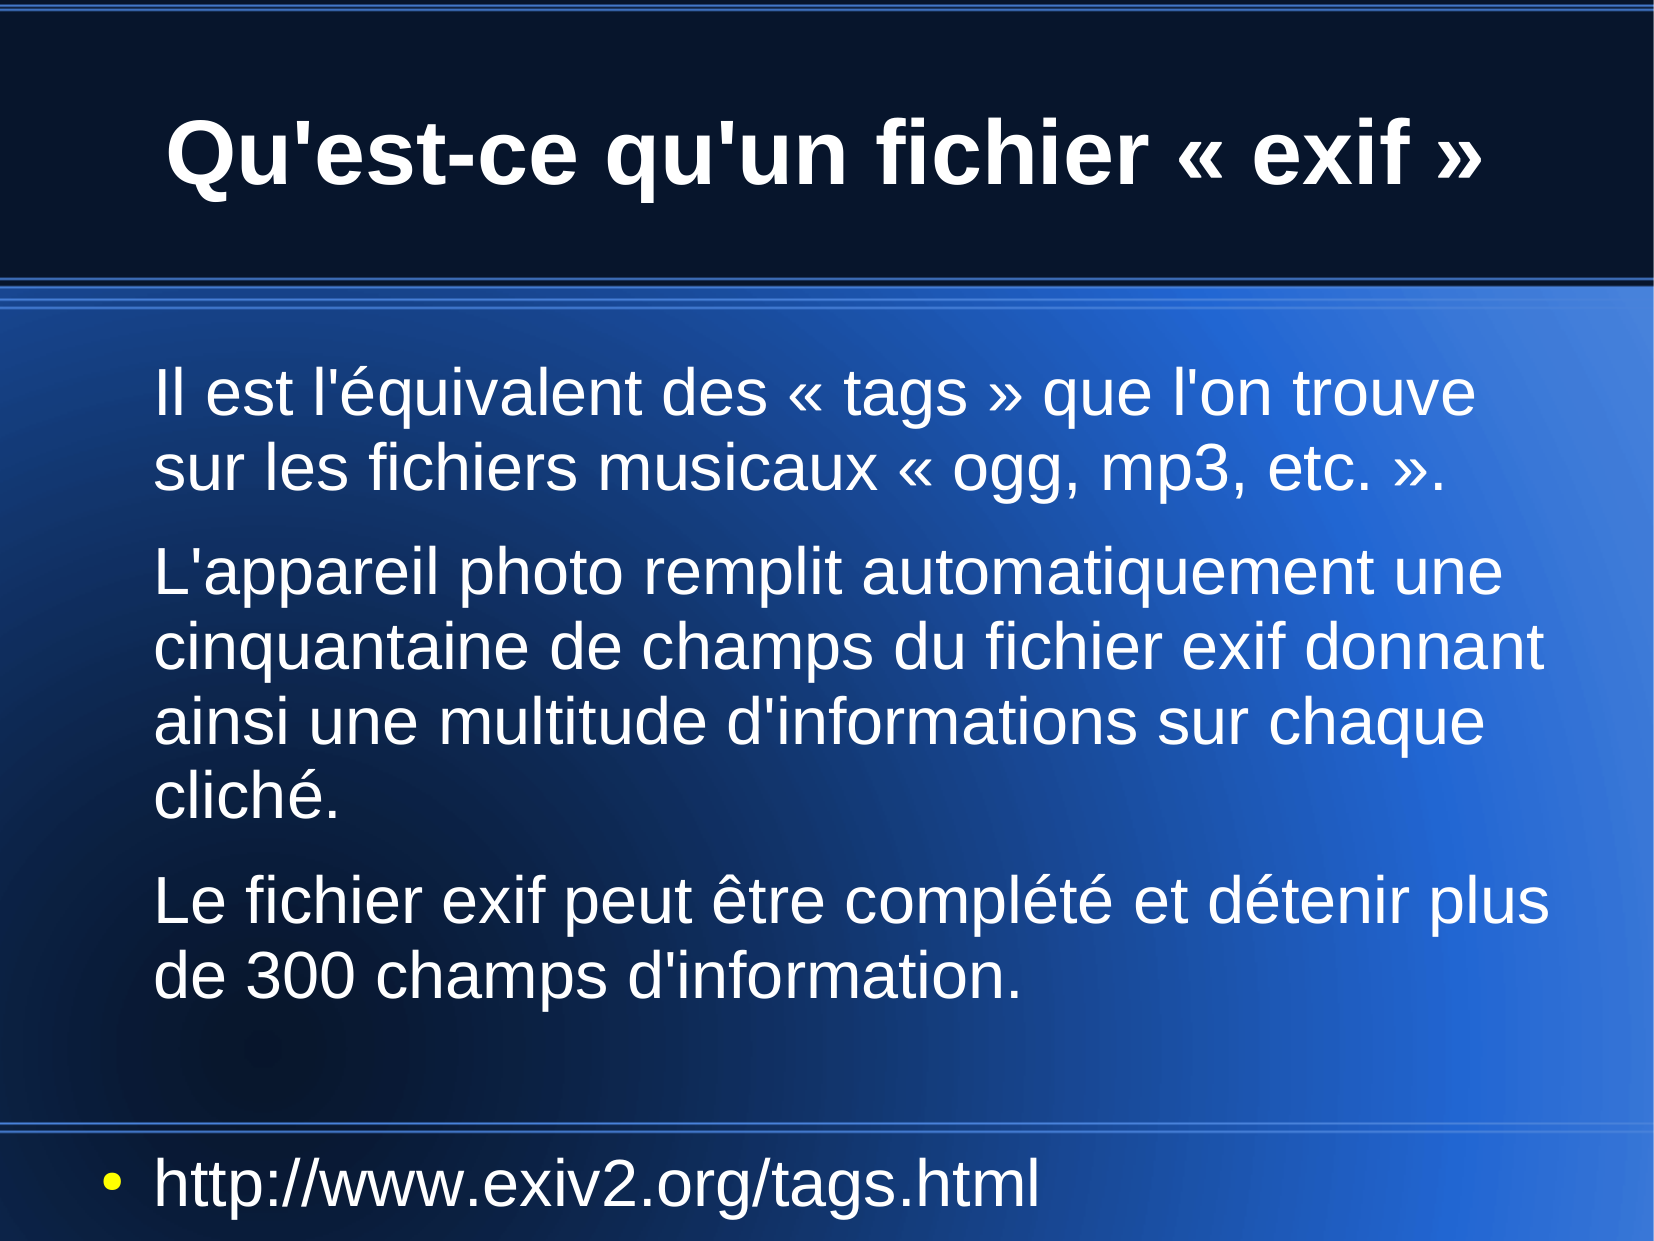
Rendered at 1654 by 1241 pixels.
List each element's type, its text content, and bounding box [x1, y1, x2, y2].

list Il est l'équivalent des « tags » que l'on trouve sur les fichiers musicaux « ogg, mp3, etc. ». L'appareil photo remplit automatiquement une cinquantaine de champs du fichier exif donnant ainsi une multitude d'informations sur chaque cliché. Le fichier exif peut être complété et détenir plus de 300 champs d'information. http://www.exiv2.org/tags.html [82, 355, 1571, 1221]
picture [0, 0, 1654, 1241]
title Qu'est-ce qu'un fichier « exif » [82, 49, 1571, 257]
